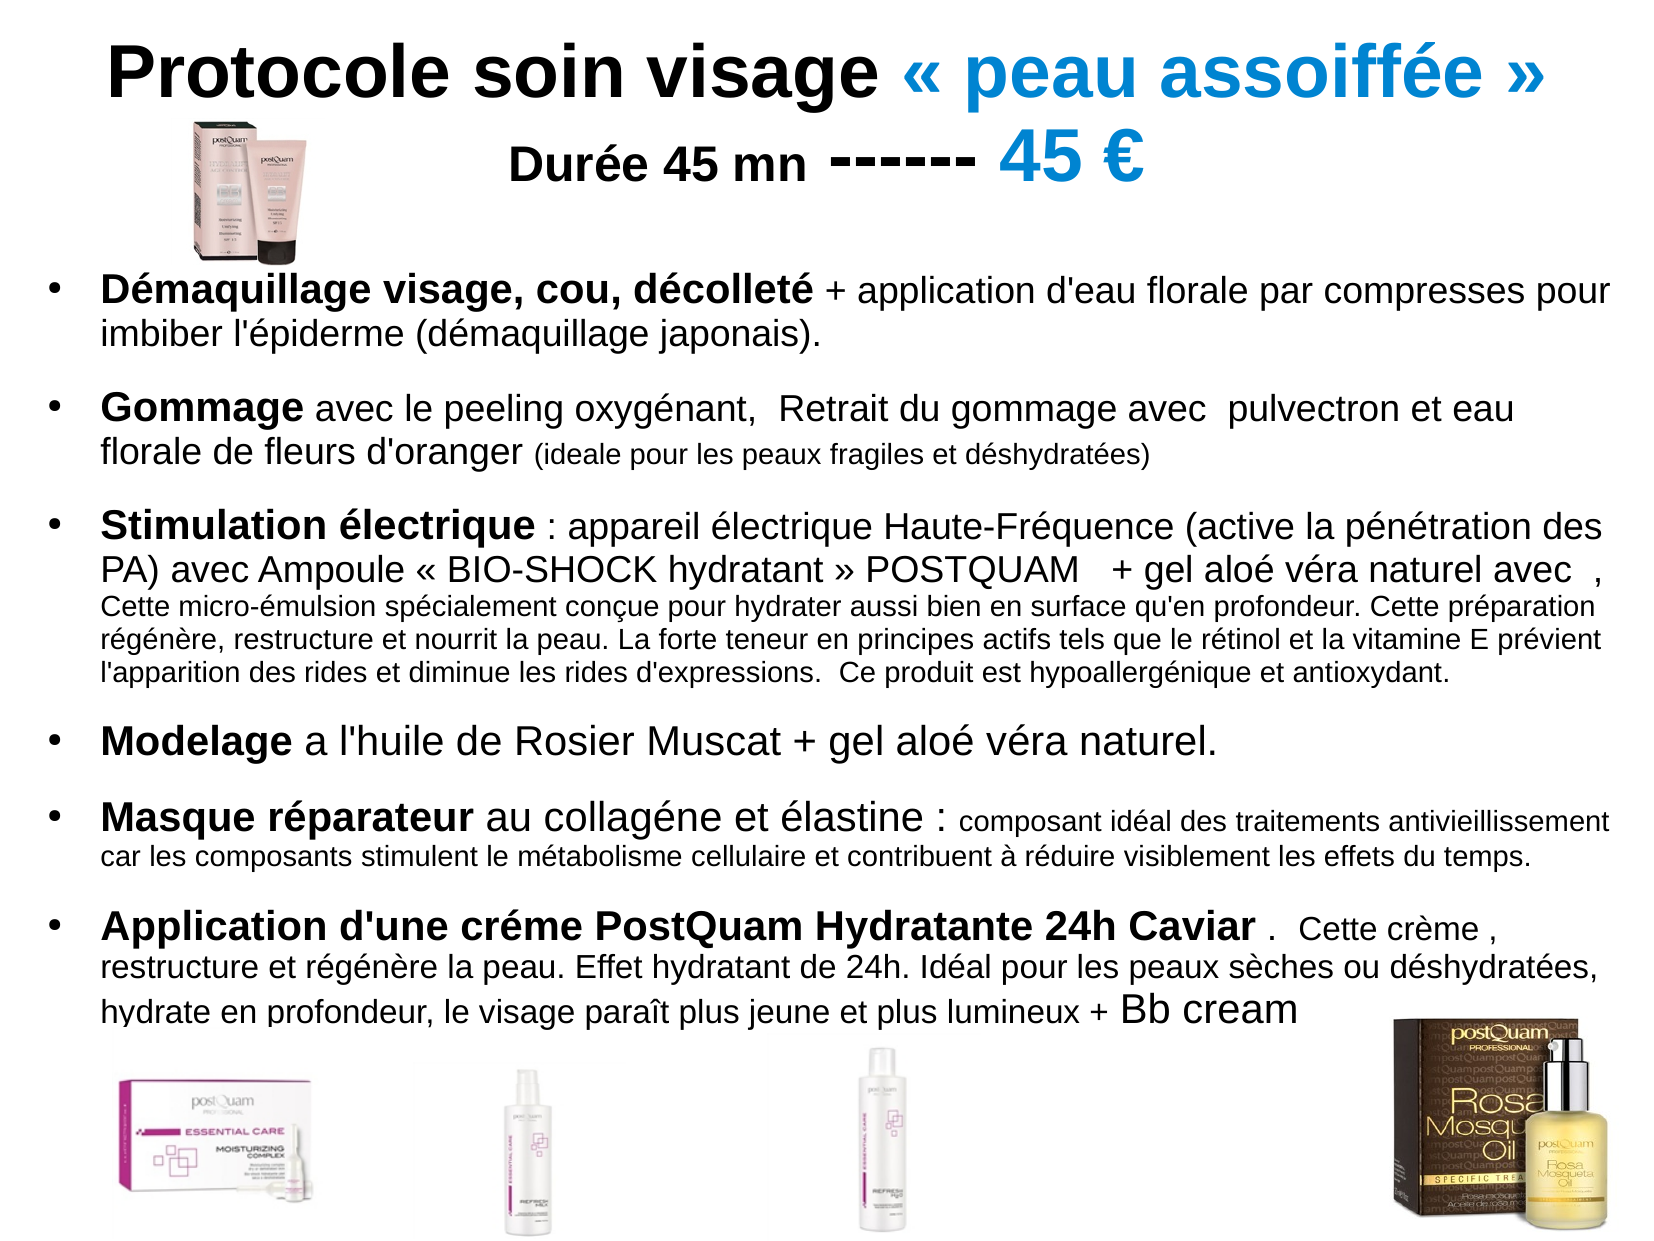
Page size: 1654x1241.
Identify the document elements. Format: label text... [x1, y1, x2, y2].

picture [171, 118, 325, 266]
picture [1358, 1003, 1645, 1241]
picture [413, 1062, 626, 1241]
picture [112, 1027, 325, 1241]
list Démaquillage visage, cou, décolleté + application d'eau florale par compresses pour imbiber l'épiderme (démaquillage japonais). Gommage avec le peeling oxygénant, Retrait du gommage avec pulvectron et eau florale de fleurs d'oranger (ideale pour les peaux fragiles et déshydratées) Stimulation électrique : appareil électrique Haute-Fréquence (active la pénétration des PA) avec Ampoule « BIO-SHOCK hydratant » POSTQUAM + gel aloé véra naturel avec , Cette micro-émulsion spécialement conçue pour hydrater aussi bien en surface qu'en profondeur. Cette préparation régénère, restructure et nourrit la peau. La forte teneur en principes actifs tels que le rétinol et la vitamine E prévient l'apparition des rides et diminue les rides d'expressions. Ce produit est hypoallergénique et antioxydant. Modelage a l'huile de Rosier Muscat + gel aloé véra naturel. Masque réparateur au collagéne et élastine : composant idéal des traitements antivieillissement car les composants stimulent le métabolisme cellulaire et contribuent à réduire visiblement les effets du temps. Application d'une créme PostQuam Hydratante 24h Caviar . Cette crème , restructure et régénère la peau. Effet hydratant de 24h. Idéal pour les peaux sèches ou déshydratées, hydrate en profondeur, le visage paraît plus jeune et plus lumineux + Bb cream [29, 265, 1625, 1109]
title Protocole soin visage « peau assoiffée » Durée 45 mn ------ 45 € [29, 29, 1625, 198]
picture [767, 1033, 981, 1241]
